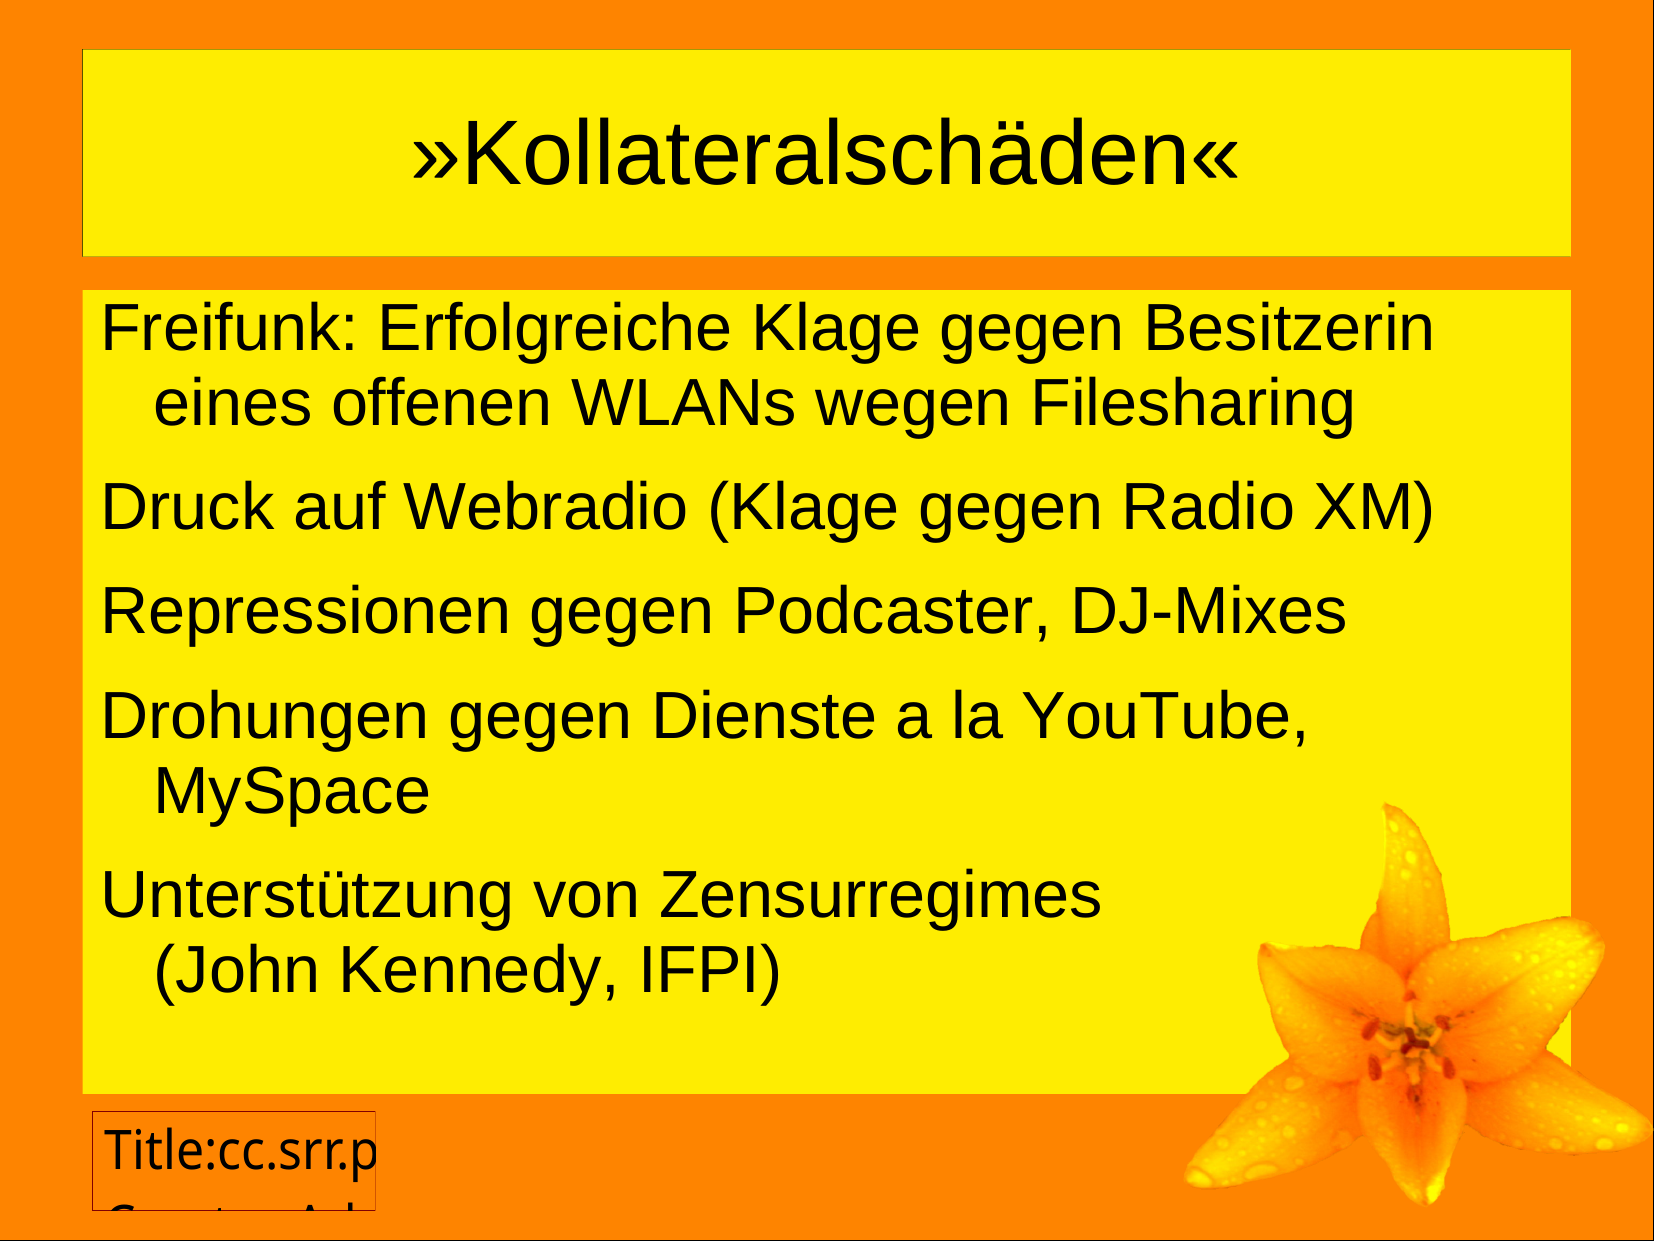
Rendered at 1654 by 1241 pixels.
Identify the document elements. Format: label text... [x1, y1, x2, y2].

title »Kollateralschäden« [82, 49, 1571, 257]
picture [1181, 767, 1654, 1241]
list Freifunk: Erfolgreiche Klage gegen Besitzerin eines offenen WLANs wegen Filesharing Druck auf Webradio (Klage gegen Radio XM) Repressionen gegen Podcaster, DJ-Mixes Drohungen gegen Dienste a la YouTube, MySpace Unterstützung von Zensurregimes (John Kennedy, IFPI) [82, 290, 1571, 1094]
picture [88, 1108, 376, 1211]
text_box [0, 0, 1654, 1241]
